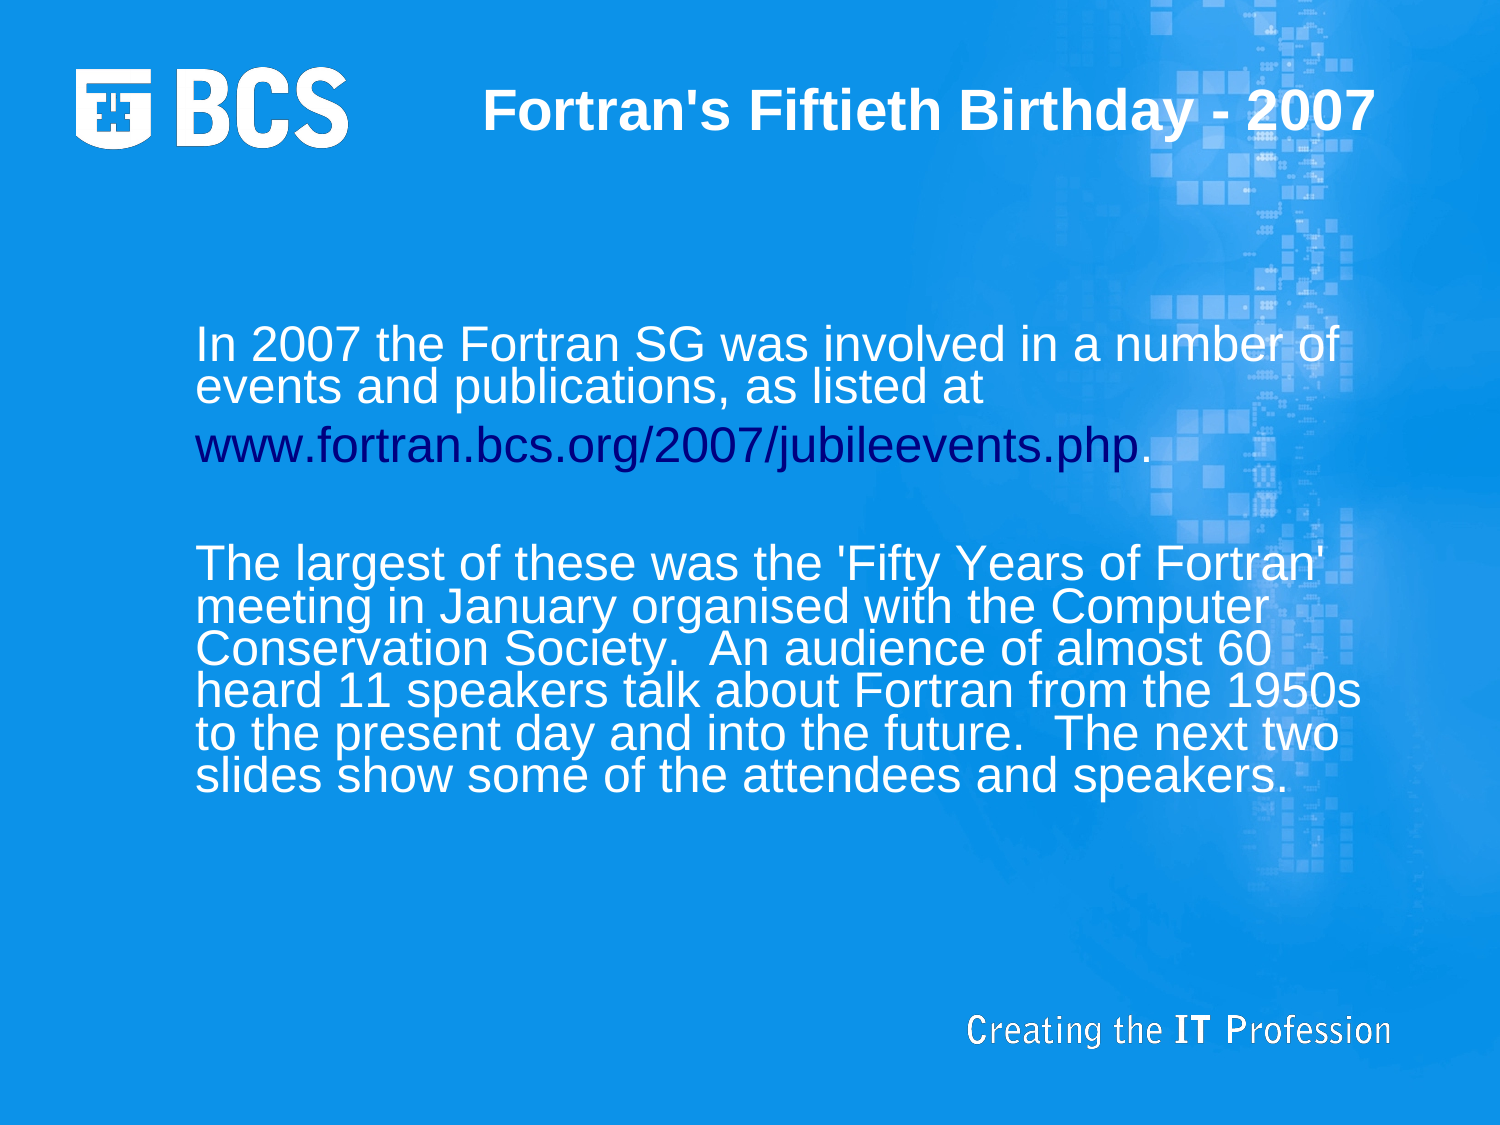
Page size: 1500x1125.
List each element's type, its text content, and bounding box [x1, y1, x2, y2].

title Fortran's Fiftieth Birthday - 2007 [413, 51, 1447, 182]
subtitle In 2007 the Fortran SG was involved in a number of events and publications, as listed at www.fortran.bcs.org/2007/jubileevents.php. The largest of these was the 'Fifty Years of Fortran' meeting in January organised with the Computer Conservation Society. An audience of almost 60 heard 11 speakers talk about Fortran from the 1950s to the present day and into the future. The next two slides show some of the attendees and speakers. [195, 234, 1377, 1013]
picture [0, 0, 1500, 1125]
